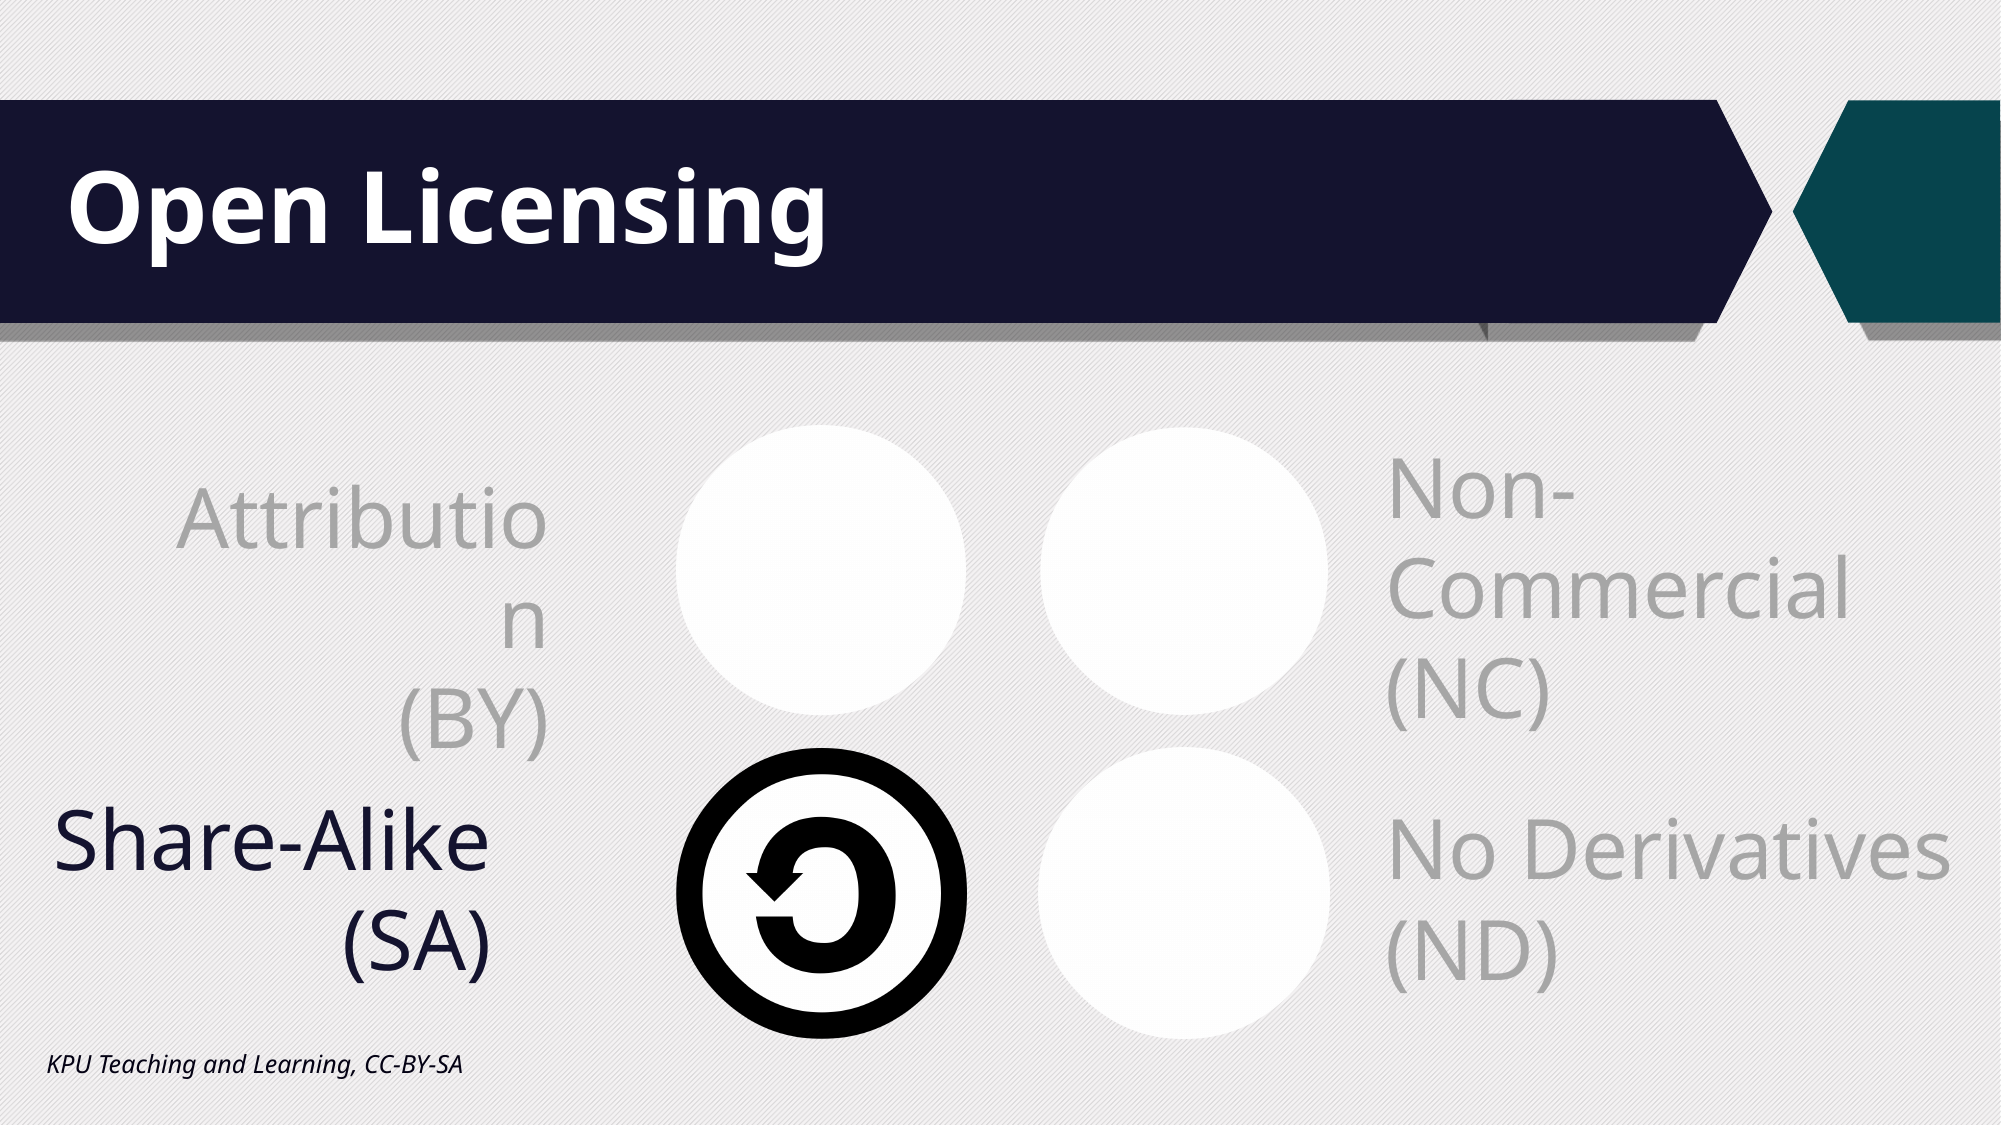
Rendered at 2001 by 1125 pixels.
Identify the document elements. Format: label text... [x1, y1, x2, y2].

text_box No Derivatives (ND) [1370, 789, 2000, 1007]
title Open Licensing [50, 122, 1689, 300]
text_box Non- Commercial (NC) [1370, 427, 2000, 746]
picture [1038, 425, 1330, 717]
picture [675, 425, 967, 717]
picture [675, 747, 967, 1039]
text_box Attribution (BY) [161, 457, 616, 676]
picture [1038, 747, 1330, 1039]
text_box Share-Alike (SA) [38, 779, 616, 997]
text_box KPU Teaching and Learning, CC-BY-SA [31, 1033, 1159, 1094]
